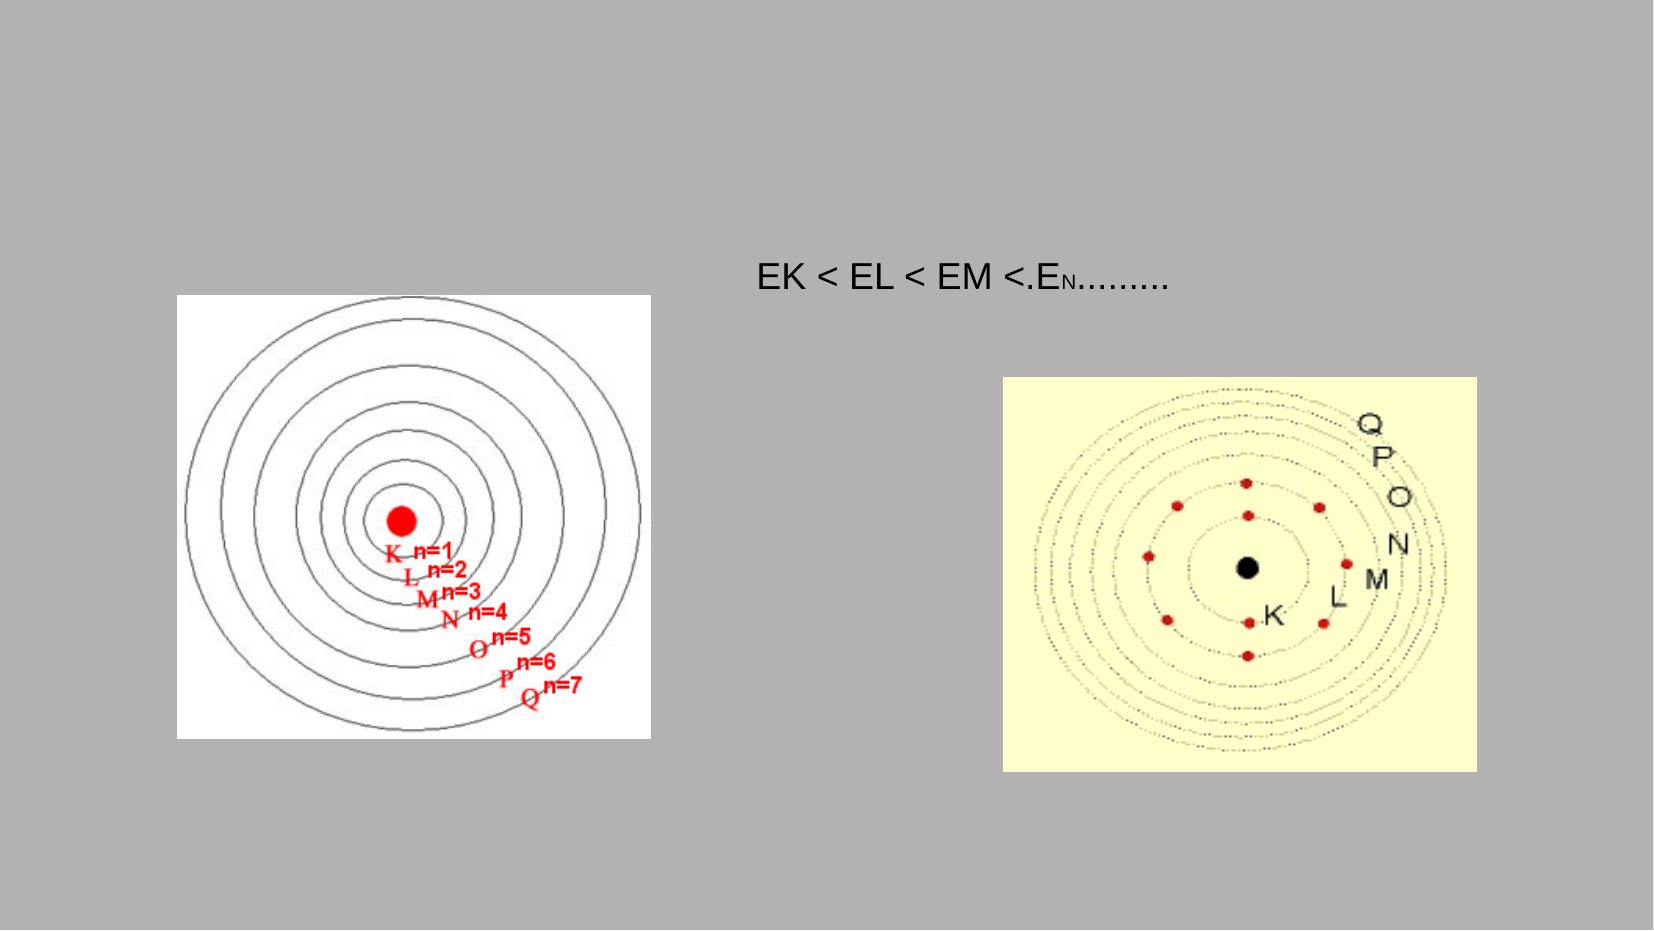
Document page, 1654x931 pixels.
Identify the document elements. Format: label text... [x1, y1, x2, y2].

picture [177, 295, 651, 739]
text_box ΕK < ΕL < ΕΜ <.ΕΝ......... [741, 248, 1288, 390]
picture [1003, 377, 1477, 772]
